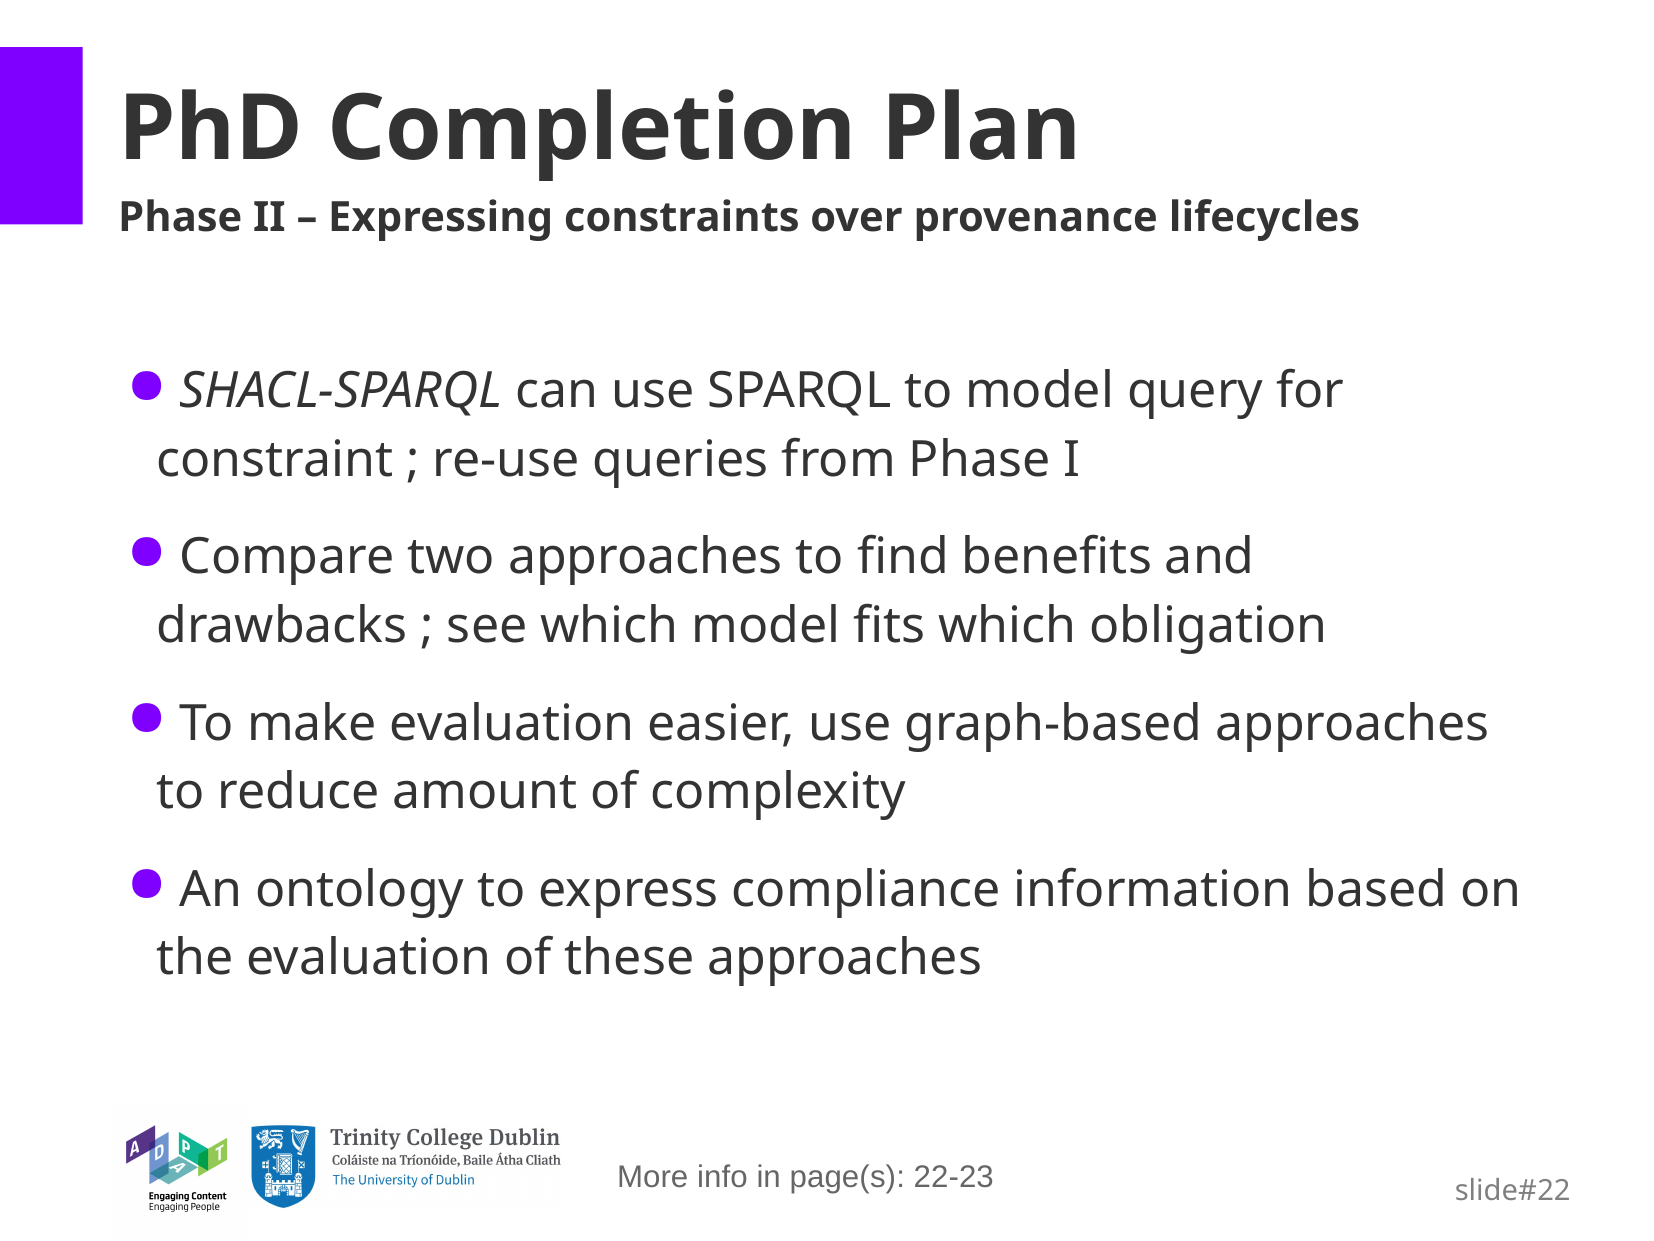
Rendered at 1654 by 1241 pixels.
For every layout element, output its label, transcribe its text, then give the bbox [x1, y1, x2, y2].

picture [106, 1098, 247, 1239]
picture [248, 1122, 564, 1211]
list SHACL-SPARQL can use SPARQL to model query for constraint ; re-use queries from Phase I Compare two approaches to find benefits and drawbacks ; see which model fits which obligation To make evaluation easier, use graph-based approaches to reduce amount of complexity An ontology to express compliance information based on the evaluation of these approaches [118, 354, 1536, 1074]
title PhD Completion Plan Phase II – Expressing constraints over provenance lifecycles [118, 49, 1571, 257]
text_box More info in page(s): 22-23 [602, 1151, 1418, 1202]
